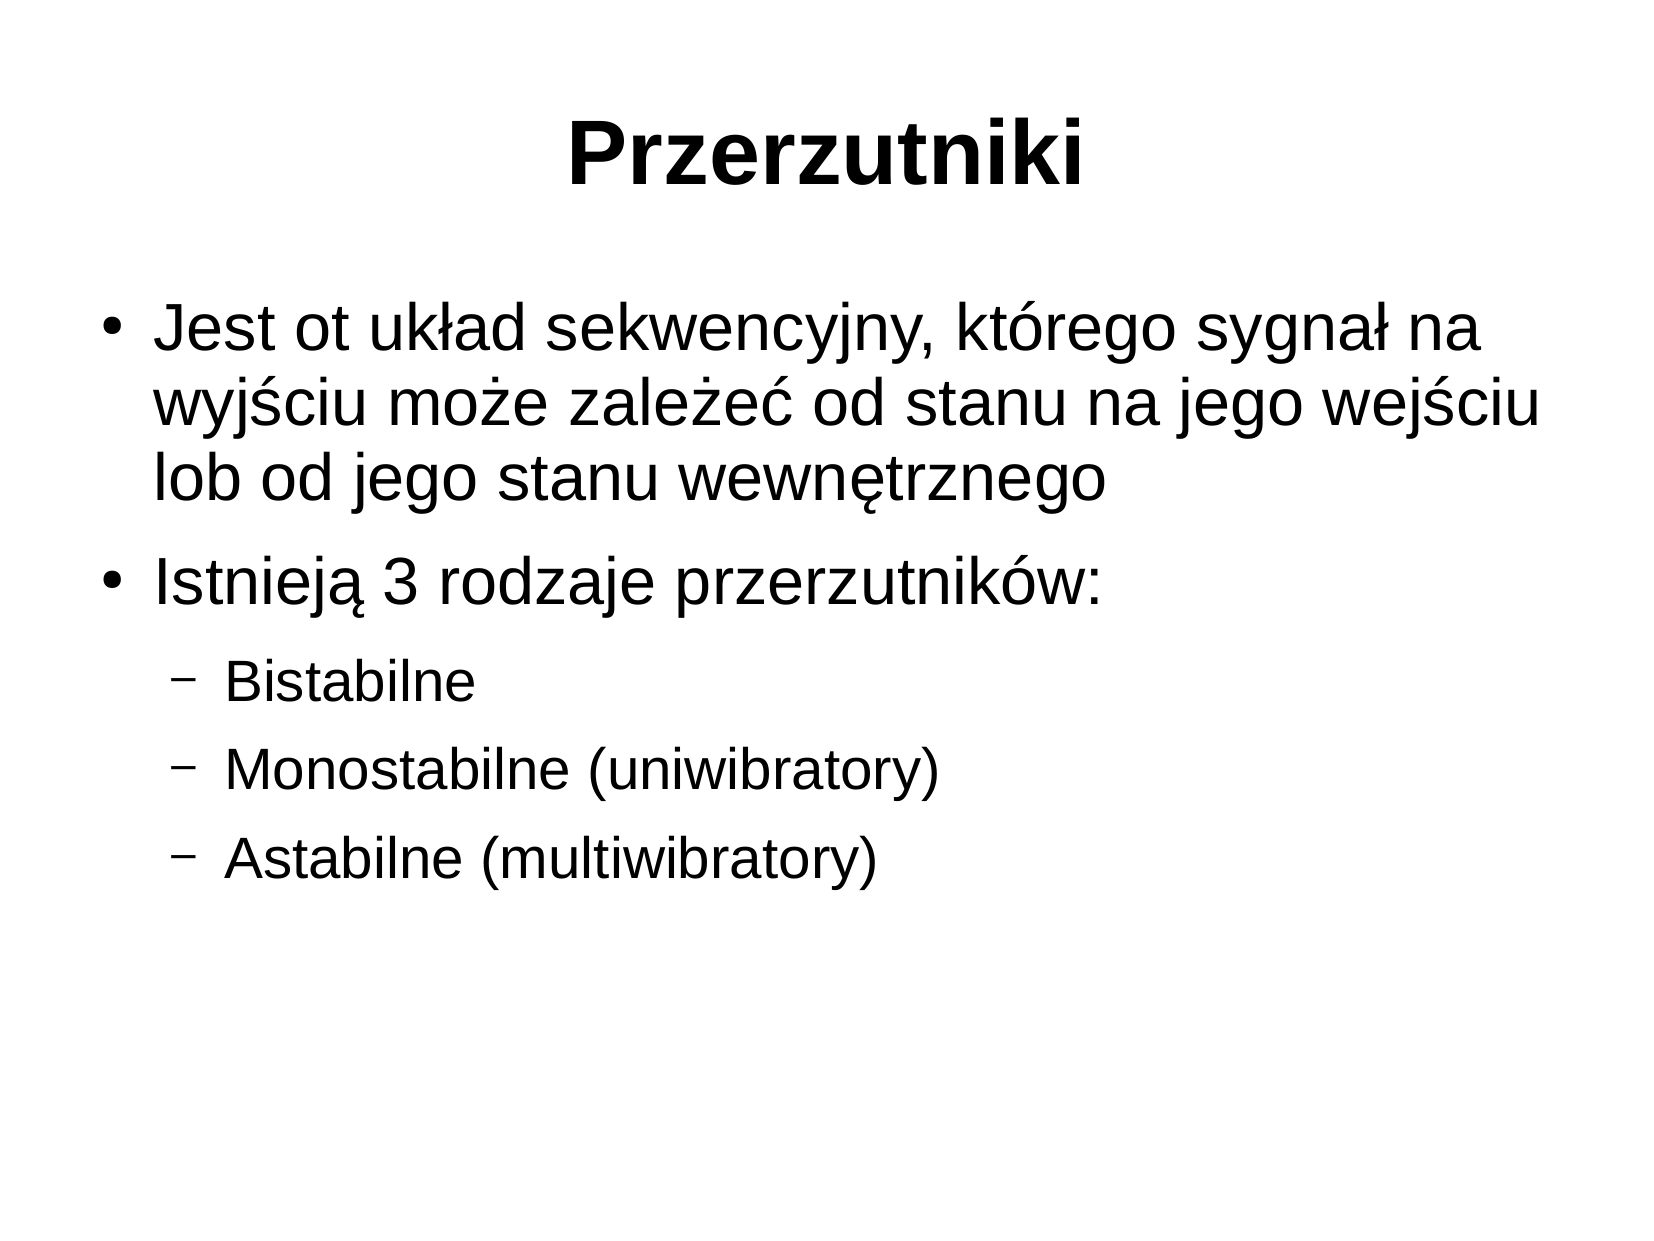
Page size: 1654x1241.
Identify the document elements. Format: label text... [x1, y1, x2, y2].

list Jest ot układ sekwencyjny, którego sygnał na wyjściu może zależeć od stanu na jego wejściu lob od jego stanu wewnętrznego Istnieją 3 rodzaje przerzutników: Bistabilne Monostabilne (uniwibratory) Astabilne (multiwibratory) [82, 290, 1571, 1109]
title Przerzutniki [82, 49, 1571, 257]
